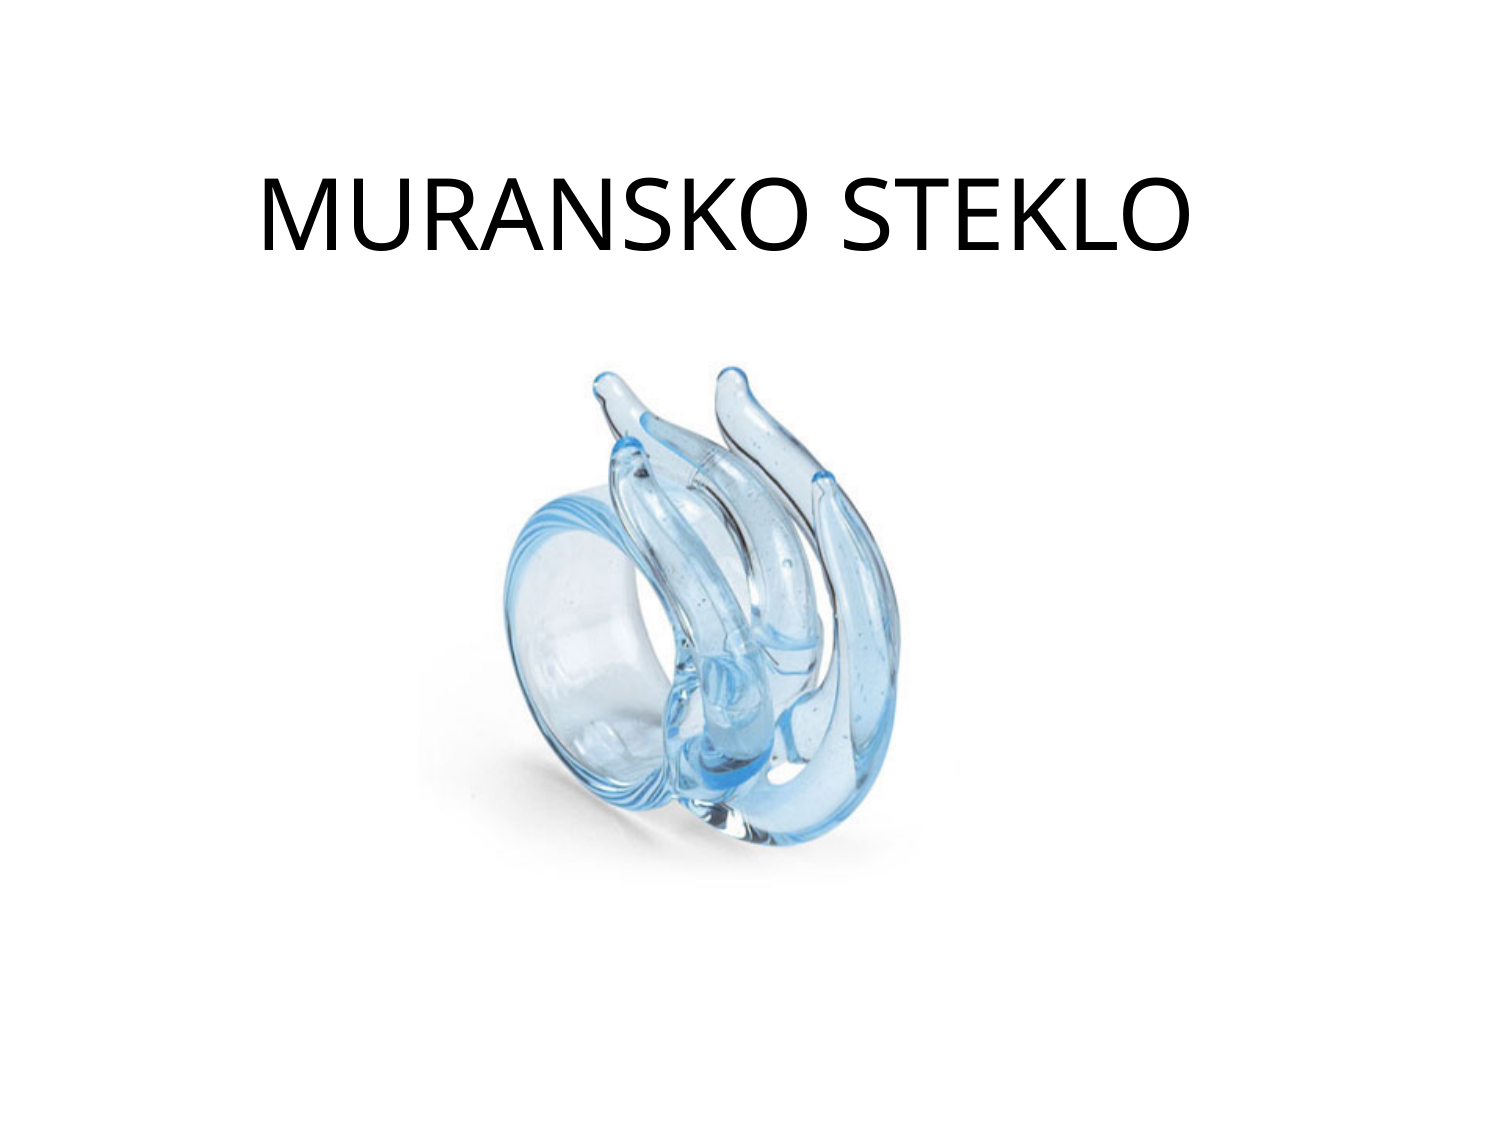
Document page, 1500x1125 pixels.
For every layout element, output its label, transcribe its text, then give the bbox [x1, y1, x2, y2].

title MURANSKO STEKLO [88, 90, 1364, 332]
picture [383, 361, 1000, 925]
